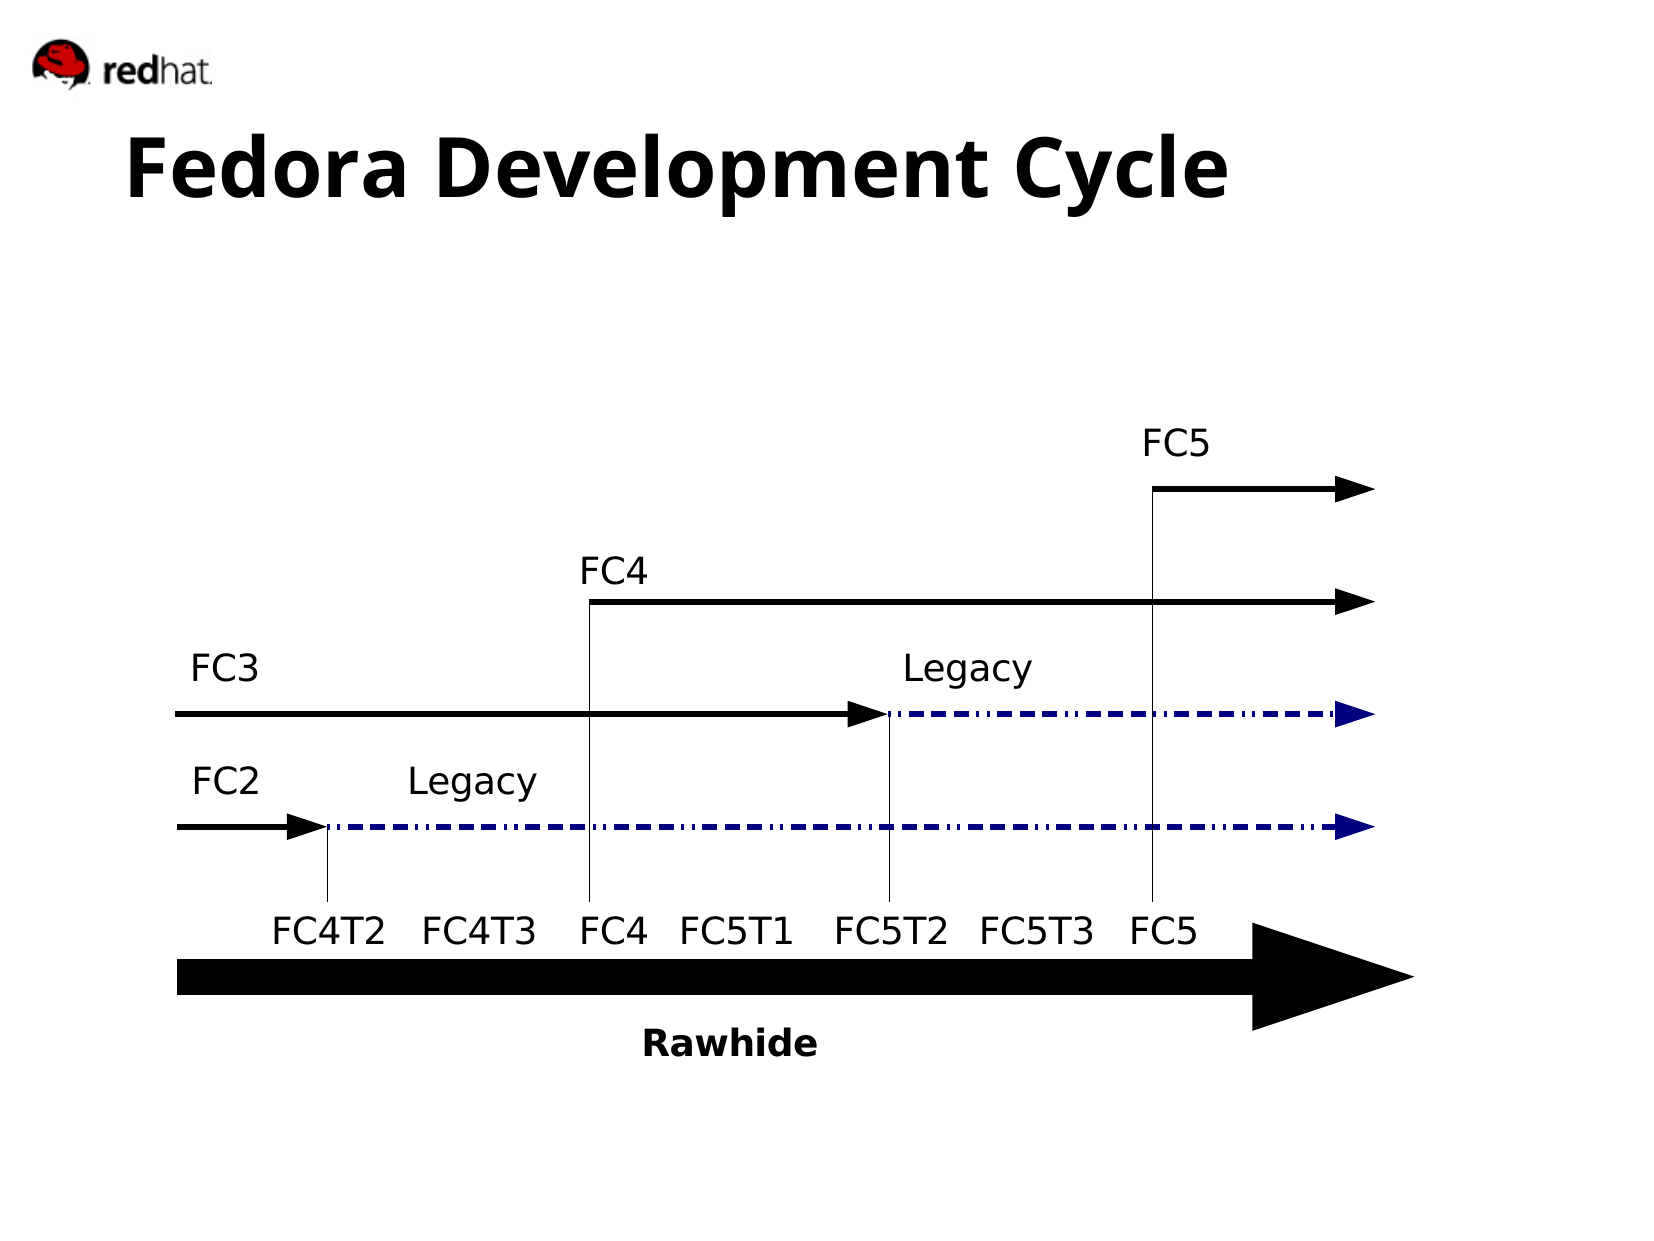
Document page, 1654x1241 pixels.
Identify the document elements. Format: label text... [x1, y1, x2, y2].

chart [136, 245, 1541, 1114]
picture [31, 37, 212, 98]
title Fedora Development Cycle [123, 110, 1529, 221]
